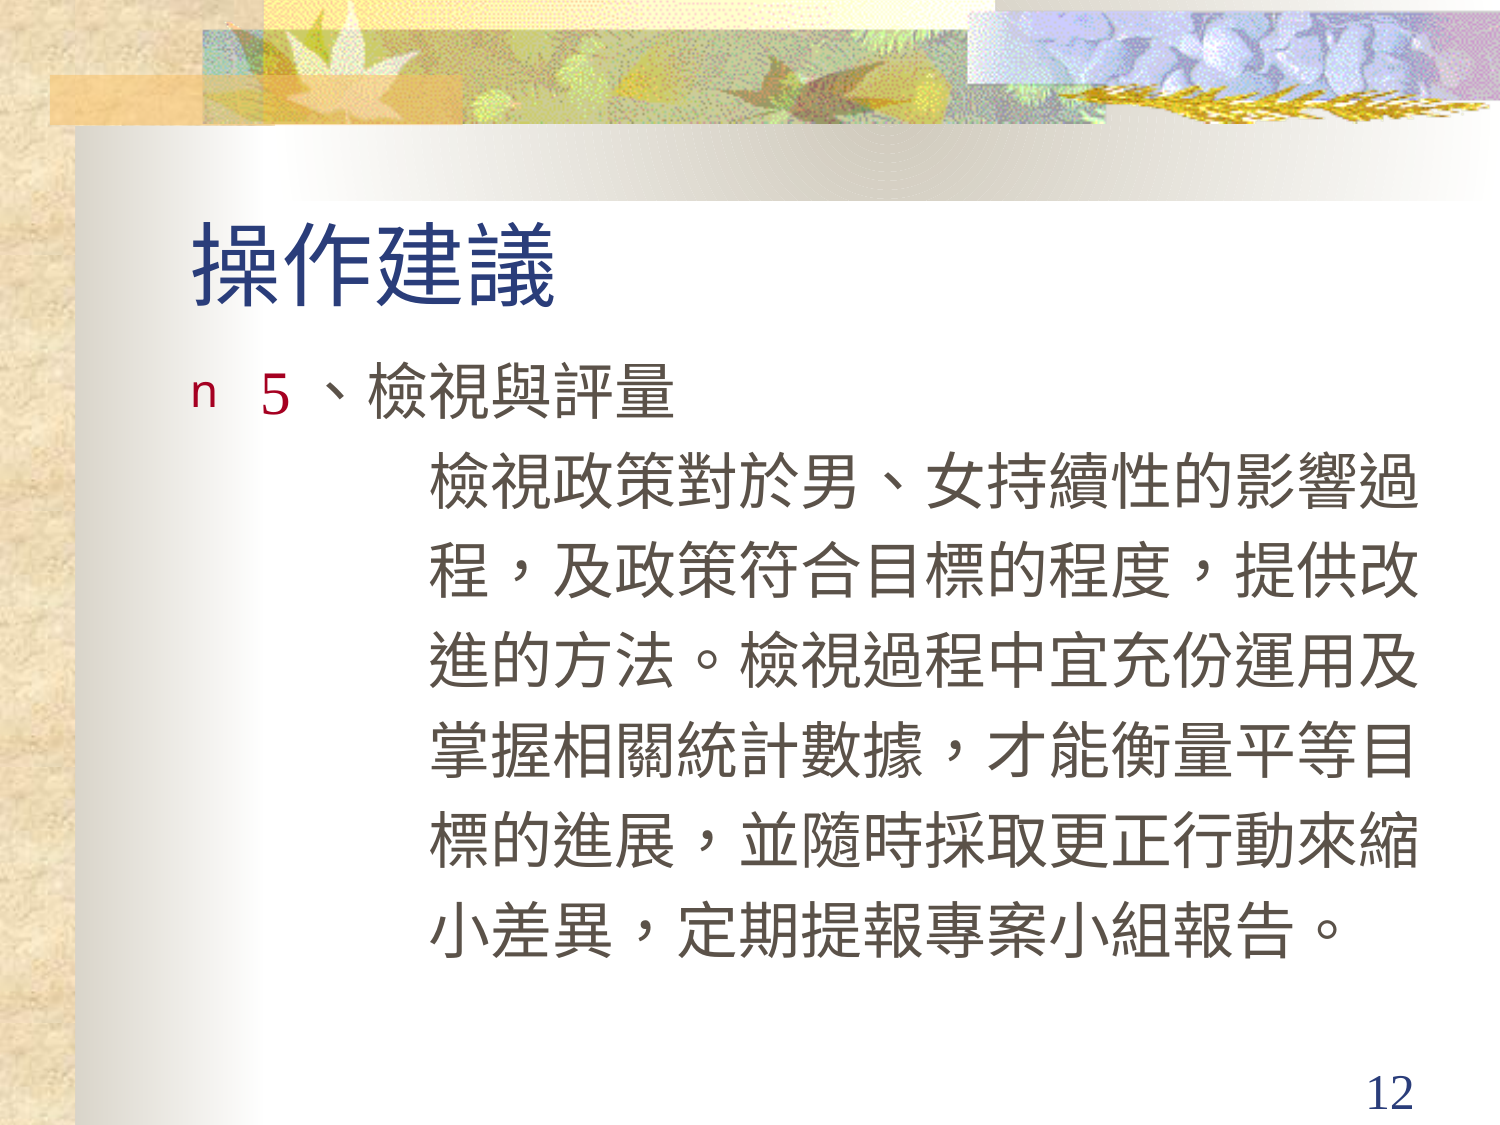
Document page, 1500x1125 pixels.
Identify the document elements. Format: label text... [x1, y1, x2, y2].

text_box [1350, 1052, 1500, 1125]
list 5、檢視與評量 檢視政策對於男、女持續性的影響過 程，及政策符合目標的程度，提供改 進的方法。檢視過程中宜充份運用及 掌握相關統計數據，才能衡量平等目 標的進展，並隨時採取更正行動來縮 小差異，定期提報專案小組報告。 [174, 344, 1450, 1020]
title 操作建議 [174, 137, 1450, 325]
